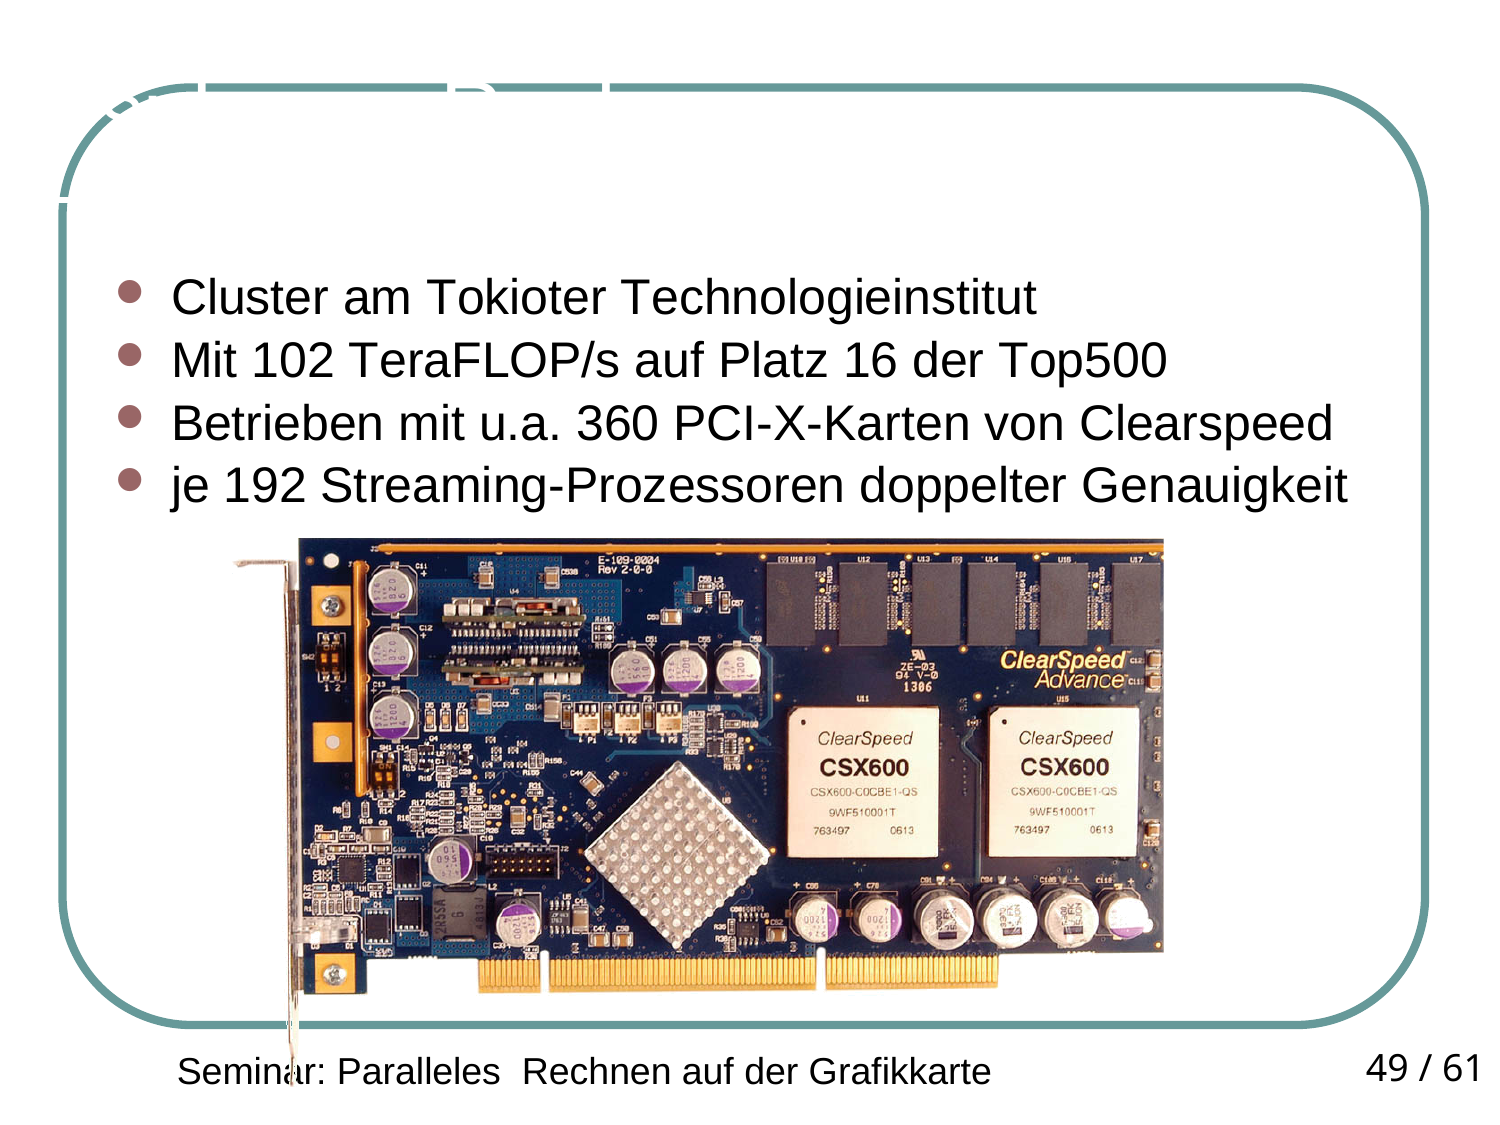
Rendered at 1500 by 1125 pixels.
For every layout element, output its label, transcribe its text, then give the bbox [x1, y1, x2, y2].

title Tsubame-Rechner [31, 37, 1347, 188]
list Cluster am Tokioter Technologieinstitut Mit 102 TeraFLOP/s auf Platz 16 der Top500 Betrieben mit u.a. 360 PCI-X-Karten von Clearspeed je 192 Streaming-Prozessoren doppelter Genauigkeit [99, 267, 1401, 622]
picture [230, 538, 1164, 1087]
